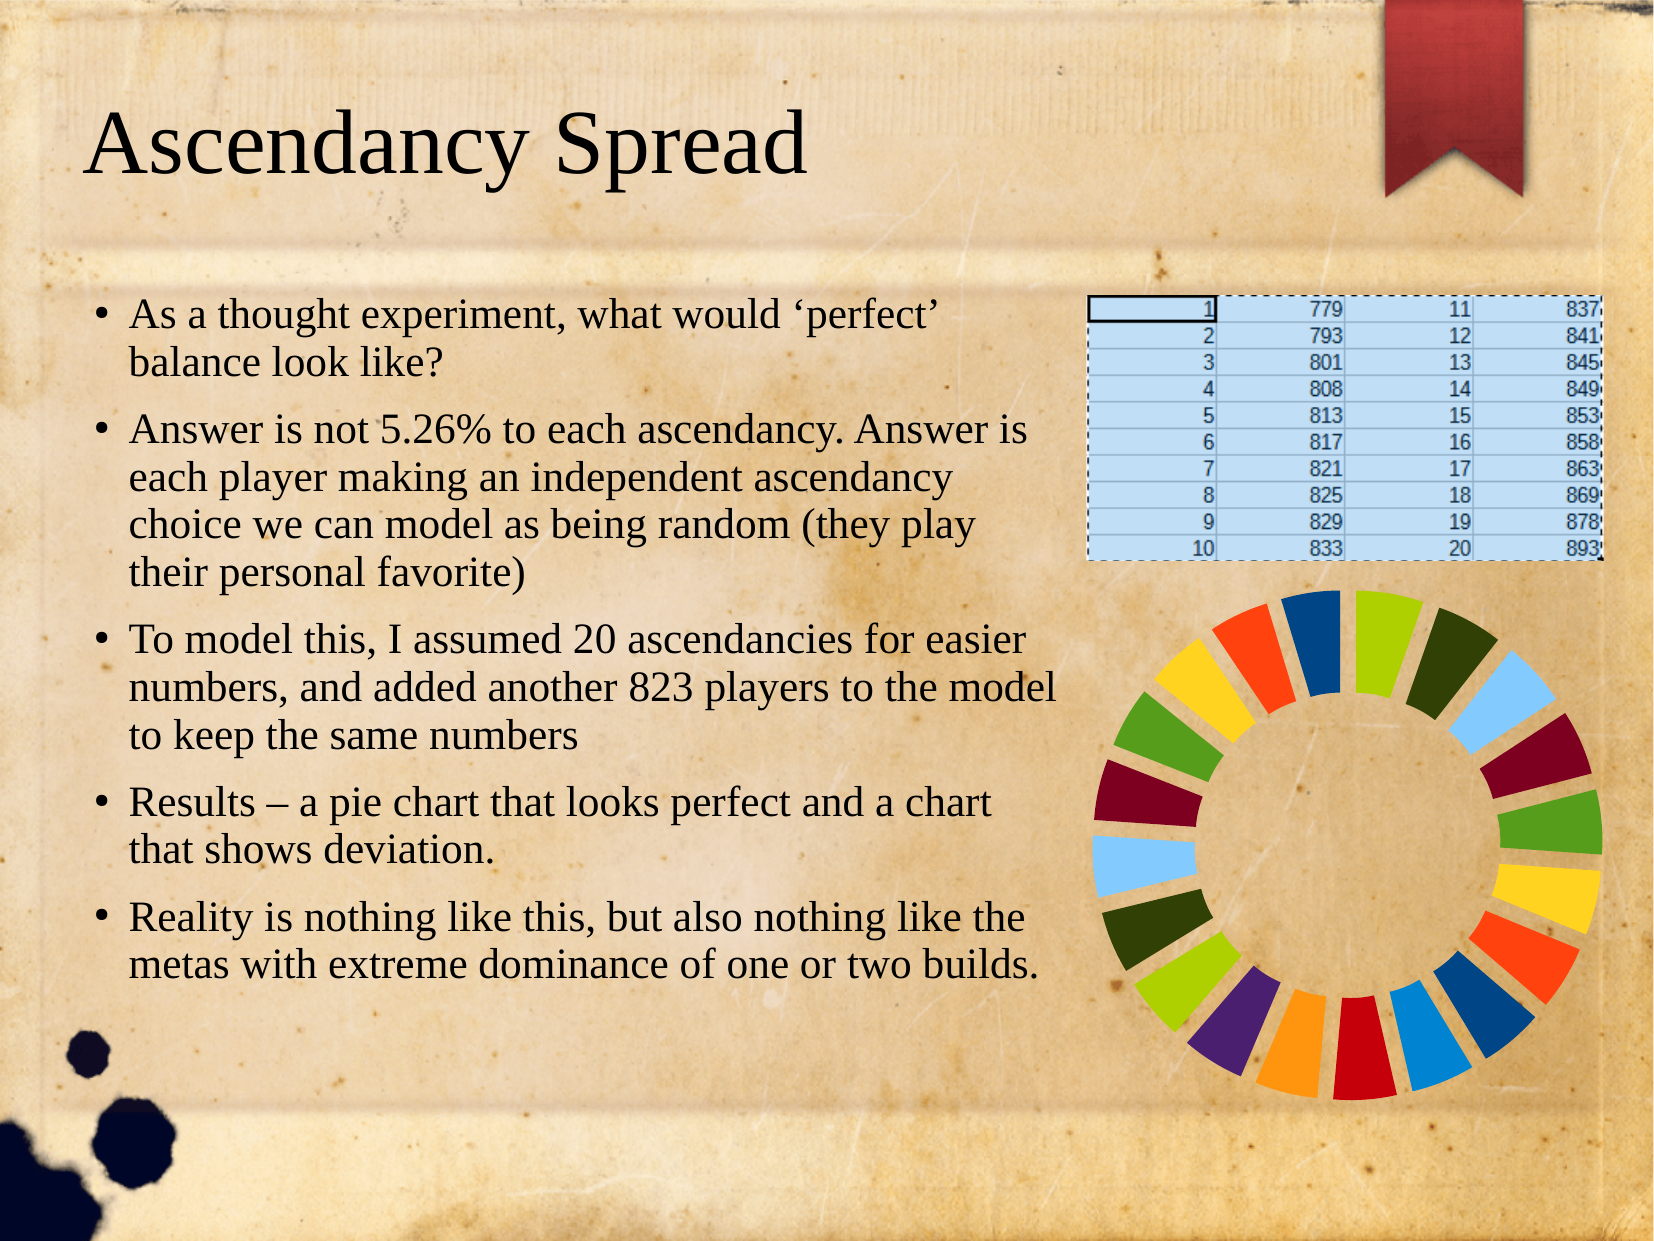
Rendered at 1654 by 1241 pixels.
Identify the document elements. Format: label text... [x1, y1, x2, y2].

picture [0, 0, 1654, 1241]
list As a thought experiment, what would ‘perfect’ balance look like? Answer is not 5.26% to each ascendancy. Answer is each player making an independent ascendancy choice we can model as being random (they play their personal favorite) To model this, I assumed 20 ascendancies for easier numbers, and added another 823 players to the model to keep the same numbers Results – a pie chart that looks perfect and a chart that shows deviation. Reality is nothing like this, but also nothing like the metas with extreme dominance of one or two builds. [82, 290, 1063, 1010]
title Ascendancy Spread [82, 49, 1347, 237]
